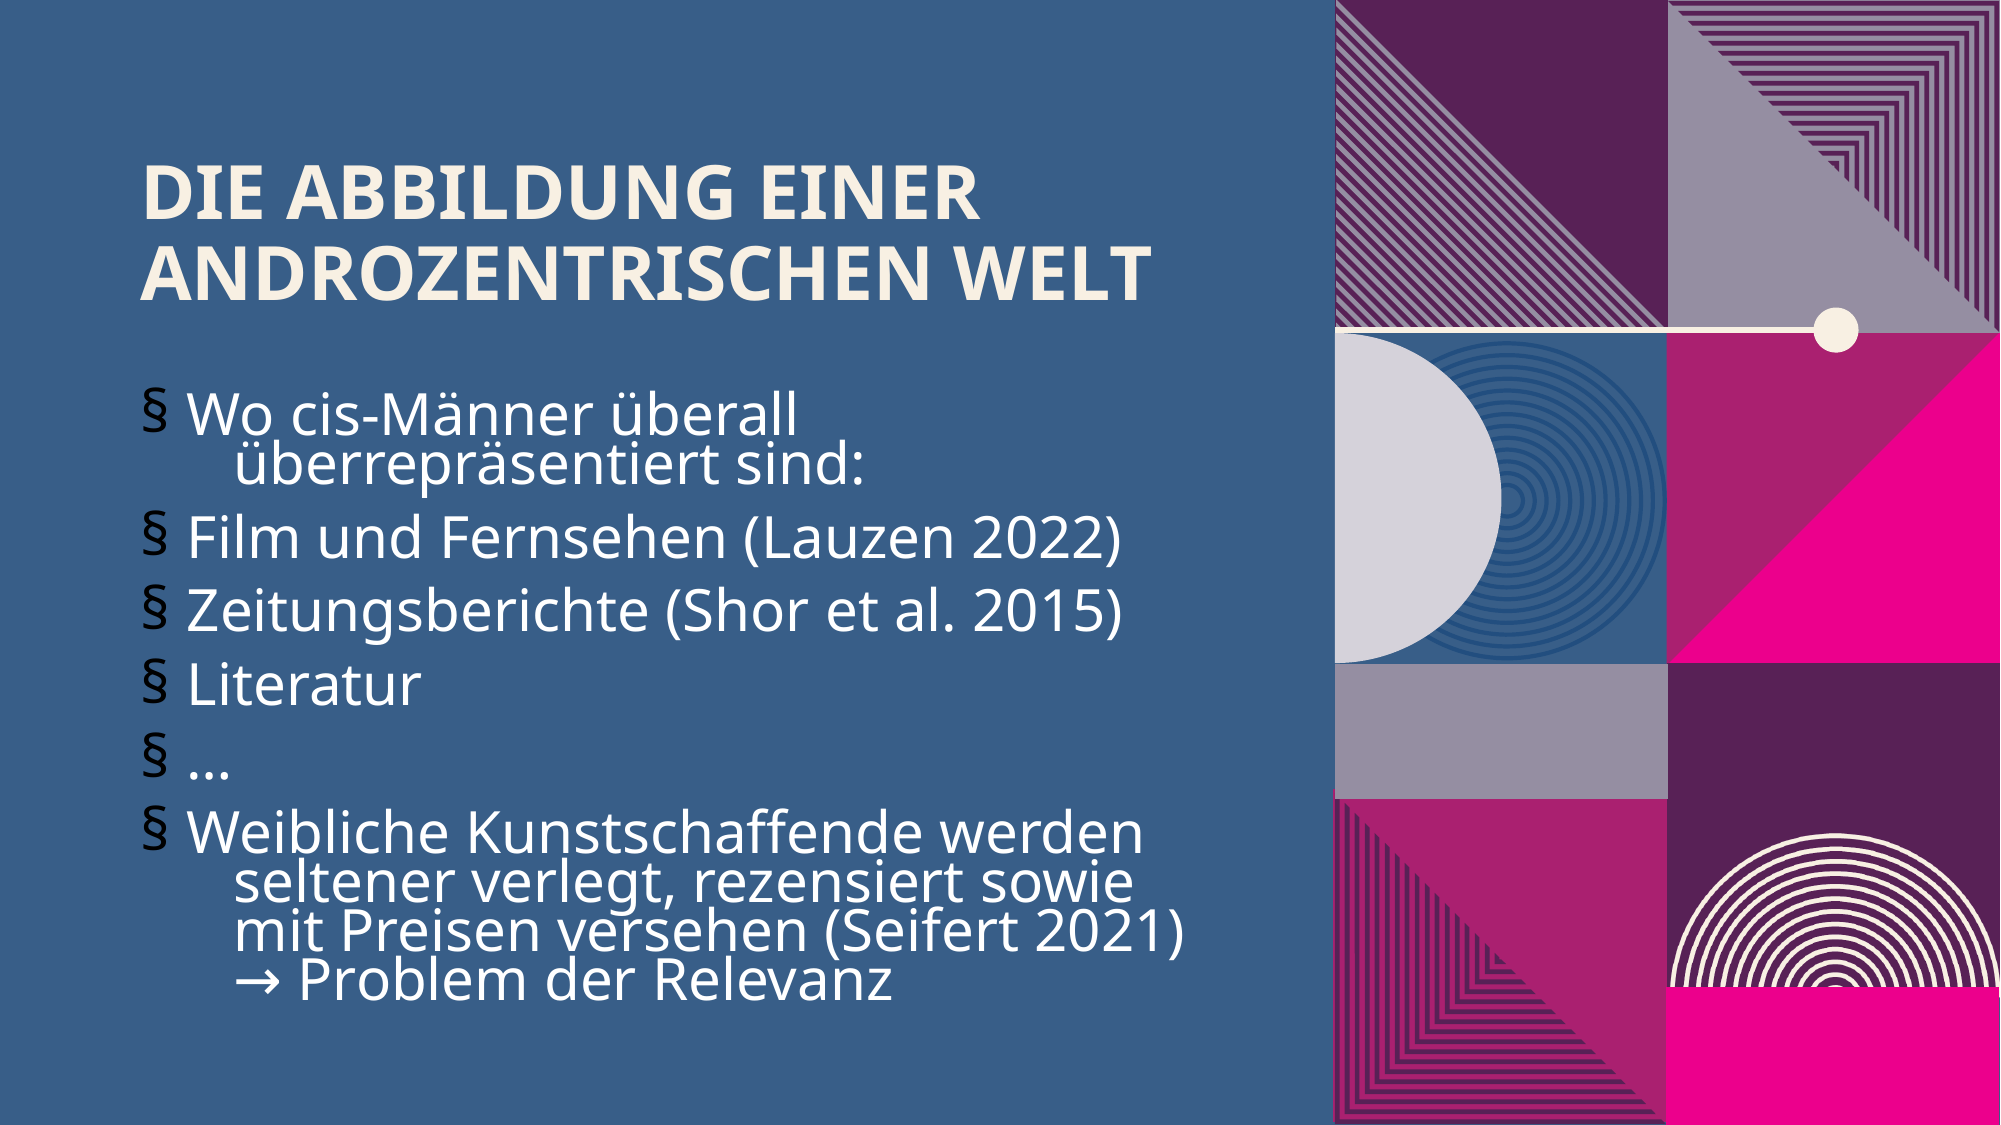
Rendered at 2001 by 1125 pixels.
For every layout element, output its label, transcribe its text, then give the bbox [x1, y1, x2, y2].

title Die Abbildung einer androzentrischen Welt [125, 146, 1249, 474]
list Wo cis-Männer überall überrepräsentiert sind: Film und Fernsehen (Lauzen 2022) Zeitungsberichte (Shor et al. 2015) Literatur … Weibliche Kunstschaffende werden seltener verlegt, rezensiert sowie mit Preisen versehen (Seifert 2021) → Problem der Relevanz [125, 388, 1208, 1043]
